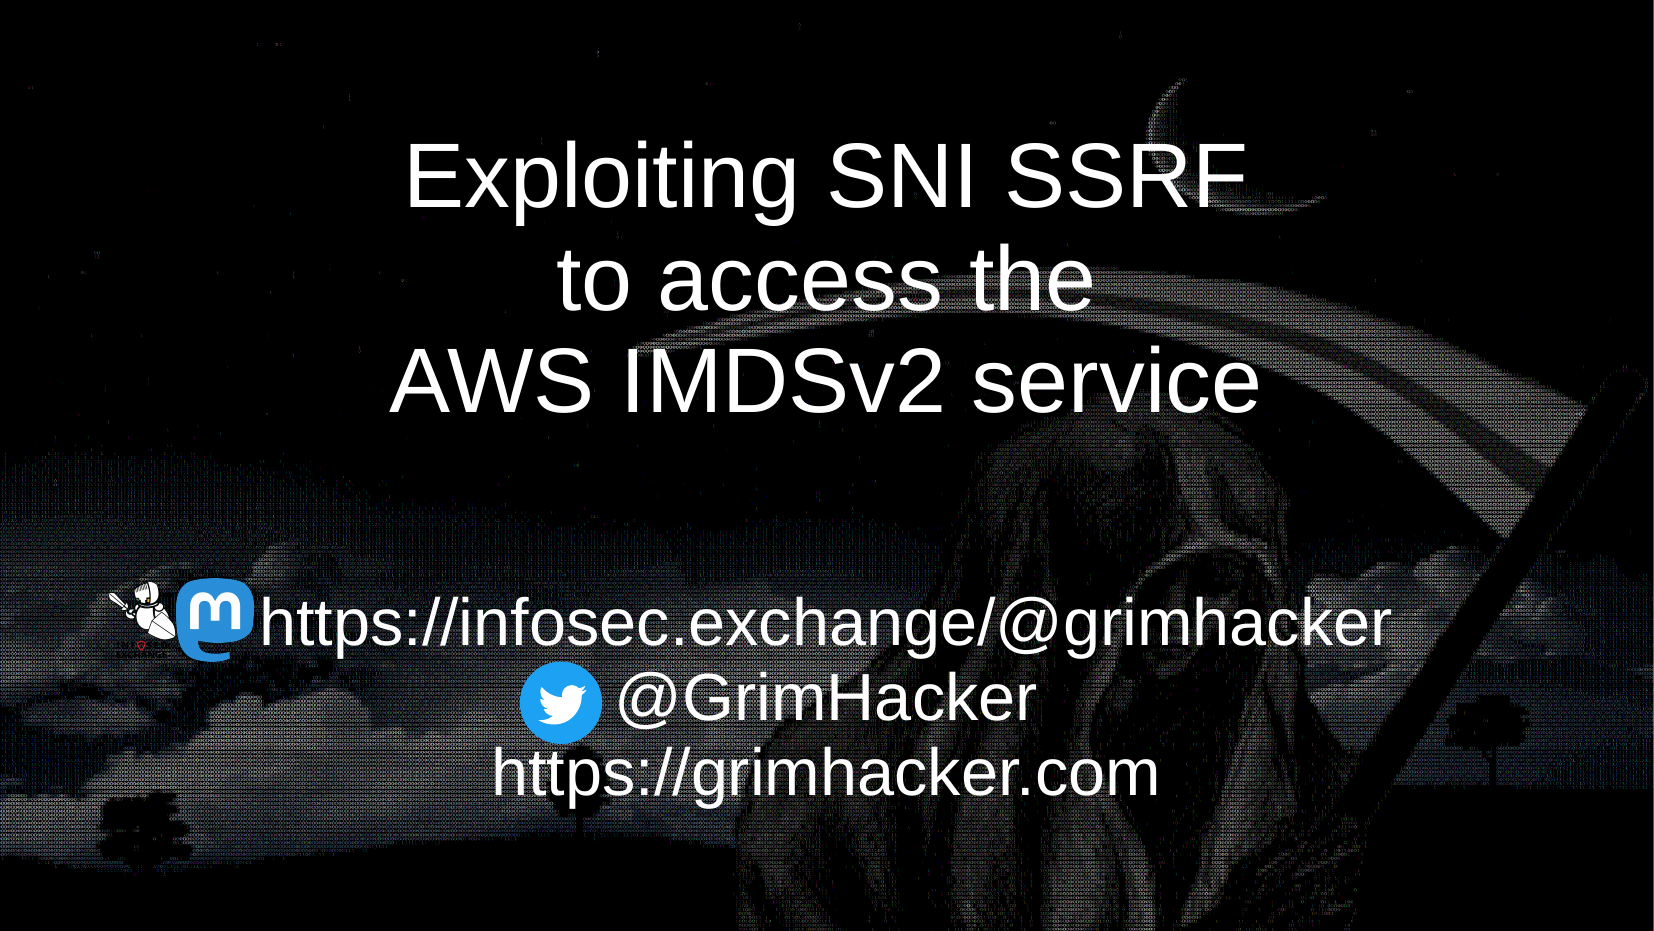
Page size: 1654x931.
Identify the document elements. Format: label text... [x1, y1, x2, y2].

subtitle https://infosec.exchange/@grimhacker @GrimHacker https://grimhacker.com [82, 585, 1571, 810]
title Exploiting SNI SSRF to access the AWS IMDSv2 service [82, 124, 1571, 433]
picture [0, 0, 1654, 931]
